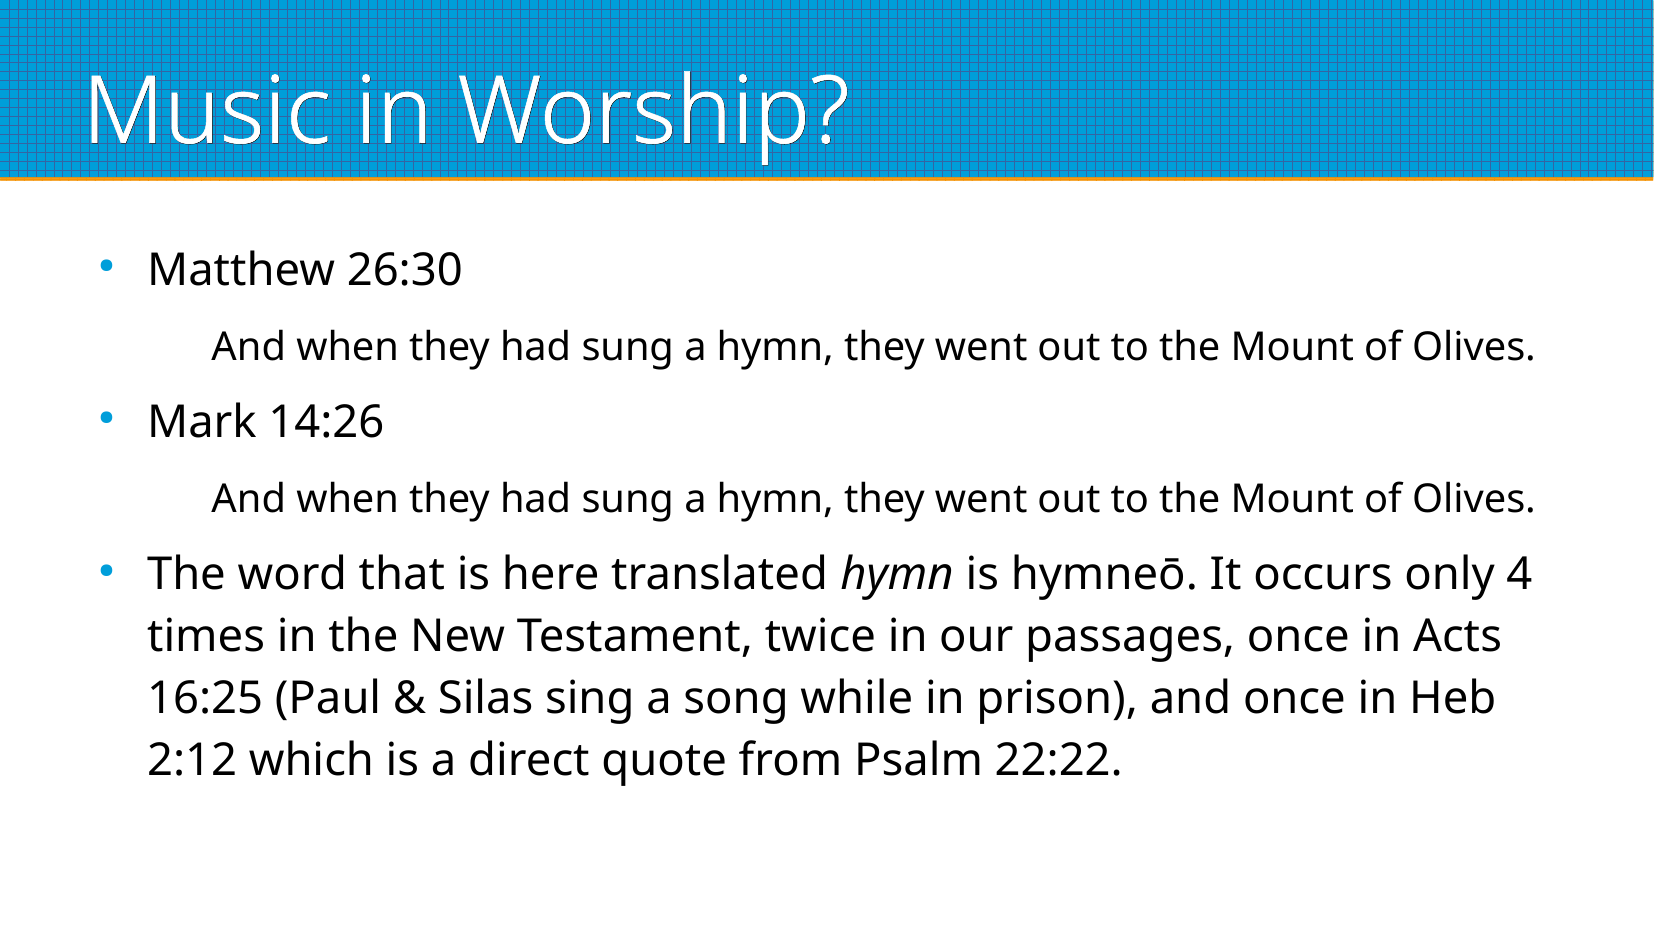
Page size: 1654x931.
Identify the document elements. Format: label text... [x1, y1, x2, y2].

list Matthew 26:30 And when they had sung a hymn, they went out to the Mount of Olives. Mark 14:26 And when they had sung a hymn, they went out to the Mount of Olives. The word that is here translated hymn is hymneō. It occurs only 4 times in the New Testament, twice in our passages, once in Acts 16:25 (Paul & Silas sing a song while in prison), and once in Heb 2:12 which is a direct quote from Psalm 22:22. [82, 236, 1563, 901]
title Music in Worship? [82, 14, 1571, 171]
